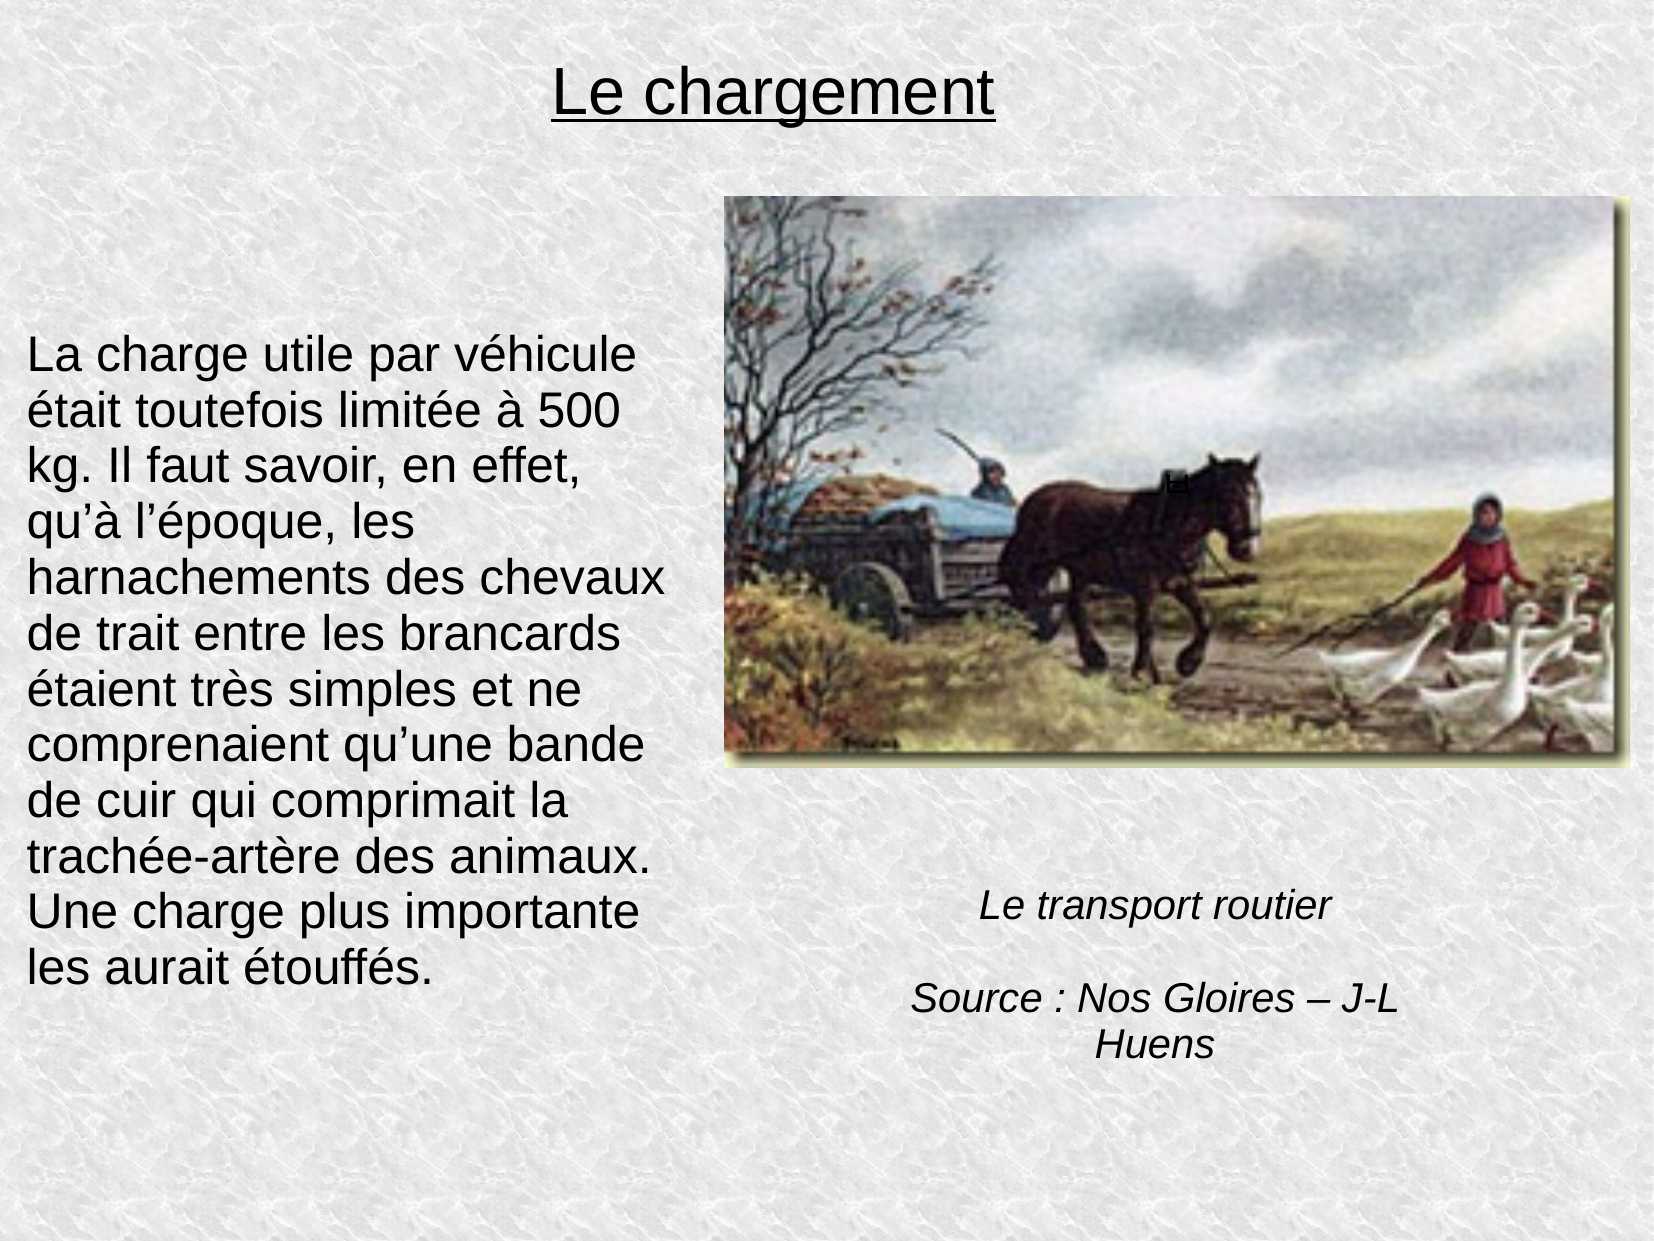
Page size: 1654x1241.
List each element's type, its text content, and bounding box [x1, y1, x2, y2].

text_box Le transport routier Source : Nos Gloires – J-L Huens [862, 874, 1449, 1075]
picture [0, 0, 1654, 1241]
text_box Le chargement [519, 47, 1028, 137]
text_box La charge utile par véhicule était toutefois limitée à 500 kg. Il faut savoir, en effet, qu’à l’époque, les harnachements des chevaux de trait entre les brancards étaient très simples et ne comprenaient qu’une bande de cuir qui comprimait la trachée-artère des animaux. Une charge plus importante les aurait étouffés. [11, 318, 690, 1063]
